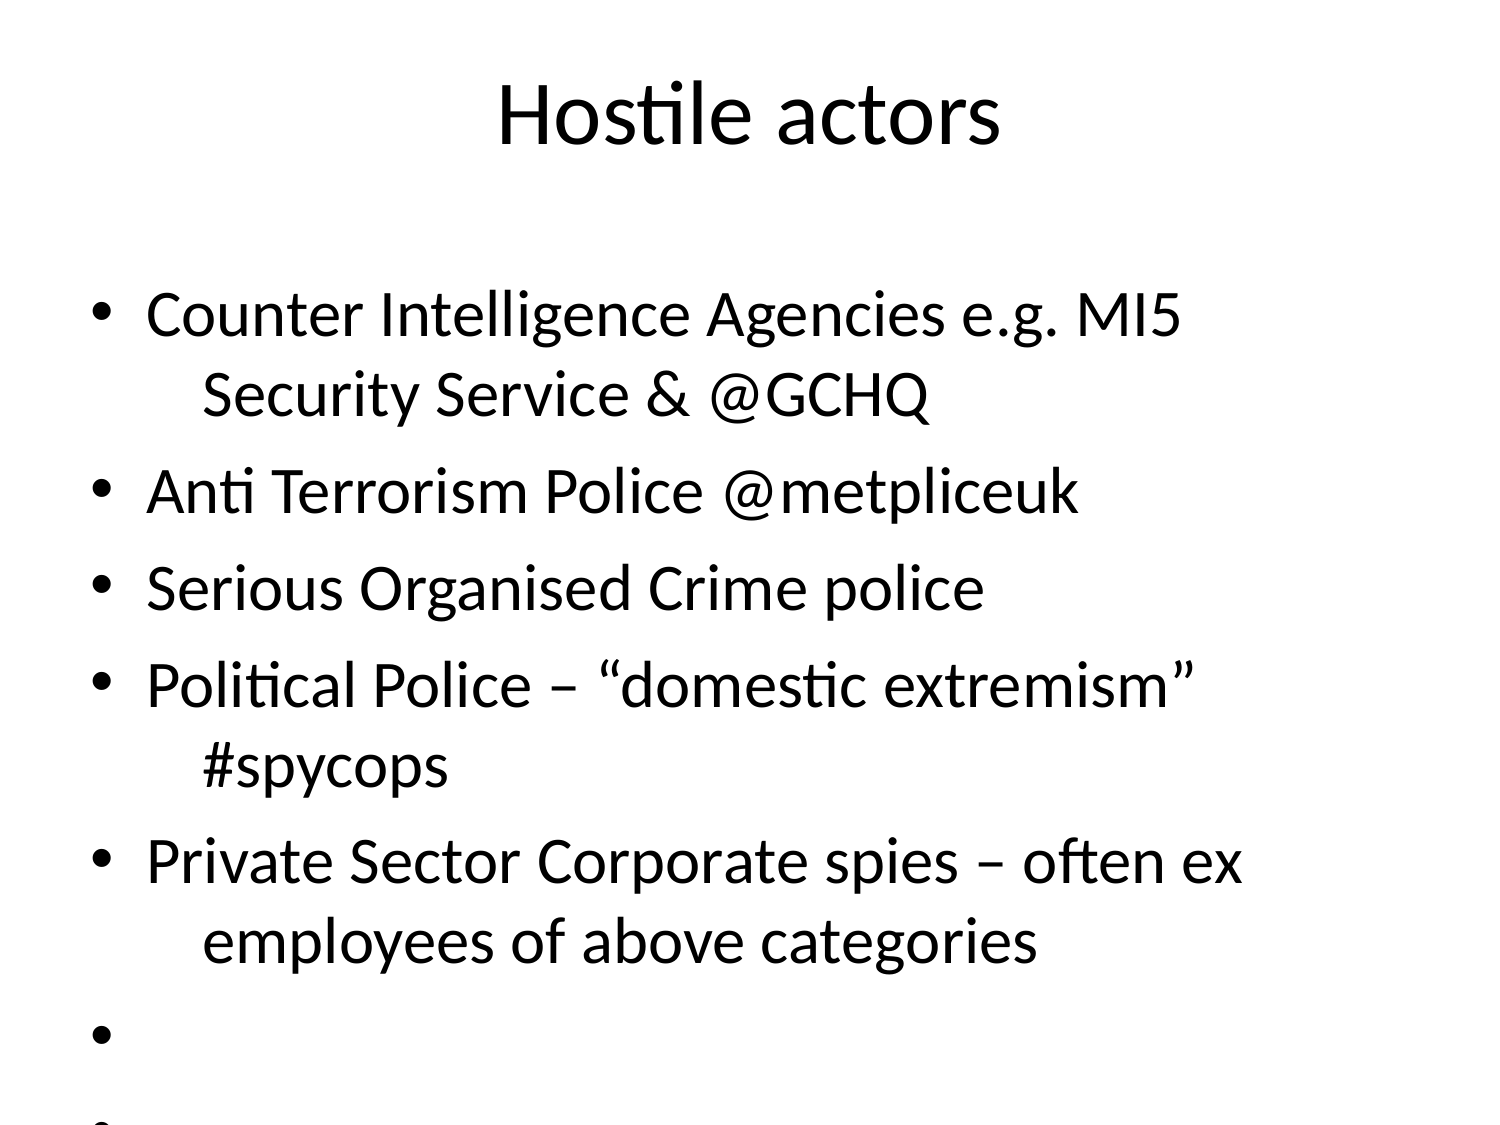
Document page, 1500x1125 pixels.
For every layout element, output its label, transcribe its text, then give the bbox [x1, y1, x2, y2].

list Counter Intelligence Agencies e.g. MI5 Security Service & @GCHQ Anti Terrorism Police @metpliceuk Serious Organised Crime police Political Police – “domestic extremism” #spycops Private Sector Corporate spies – often ex employees of above categories [75, 262, 1426, 1005]
title Hostile actors [75, 45, 1426, 233]
